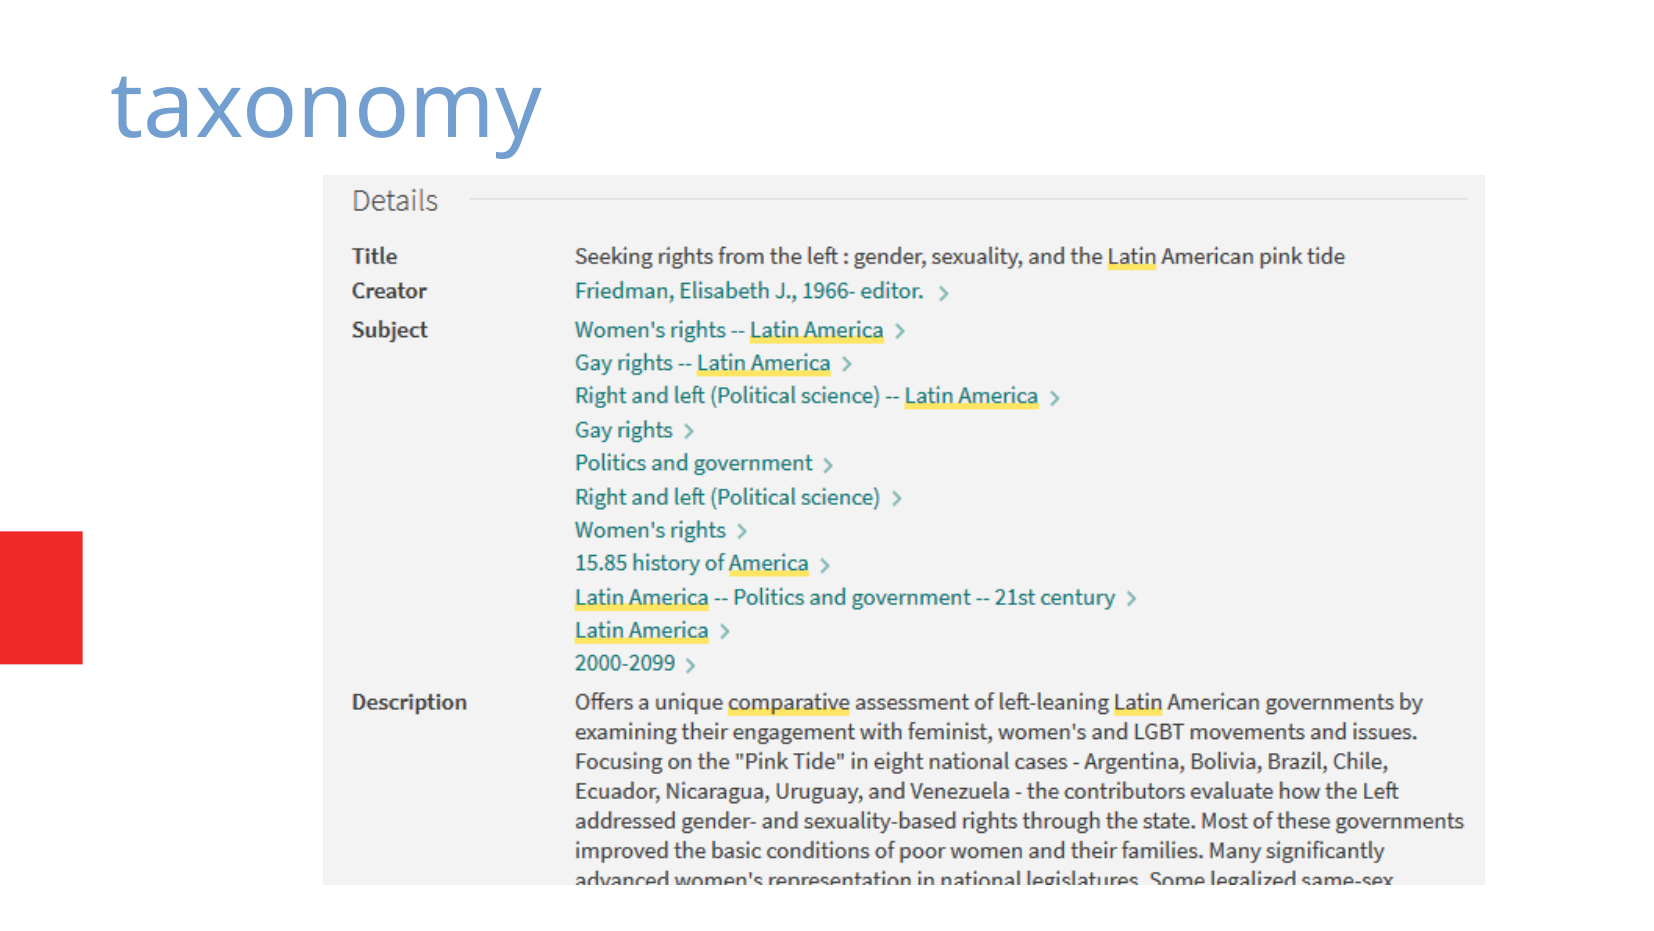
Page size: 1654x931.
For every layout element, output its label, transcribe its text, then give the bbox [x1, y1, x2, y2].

text_box taxonomy [110, 45, 1586, 156]
picture [323, 175, 1485, 885]
